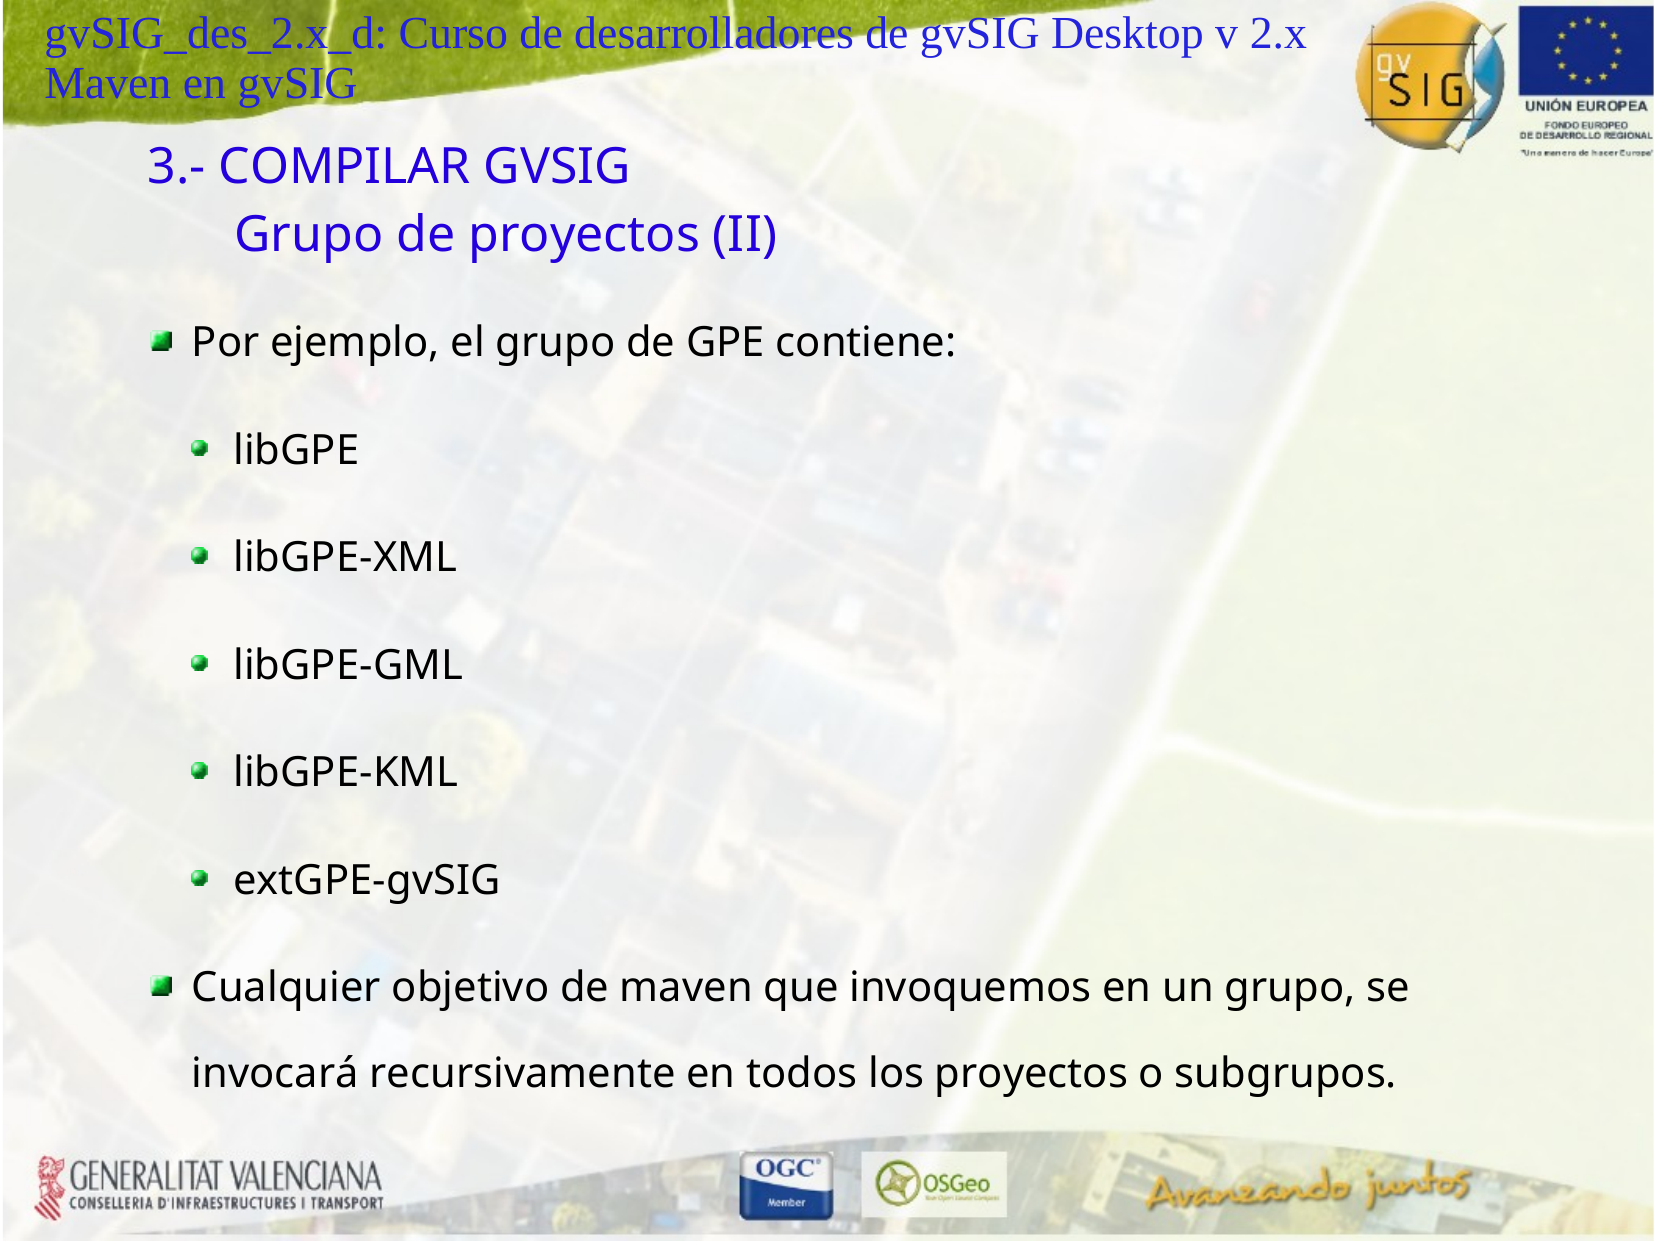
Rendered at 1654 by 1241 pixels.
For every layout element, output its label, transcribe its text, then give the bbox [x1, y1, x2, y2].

picture [2, 0, 1654, 1241]
title 3.- COMPILAR GVSIG Grupo de proyectos (II) [147, 124, 1595, 272]
text_box Por ejemplo, el grupo de GPE contiene: libGPE libGPE-XML libGPE-GML libGPE-KML extGPE-gvSIG Cualquier objetivo de maven que invoquemos en un grupo, se invocará recursivamente en todos los proyectos o subgrupos. [147, 283, 1505, 1152]
